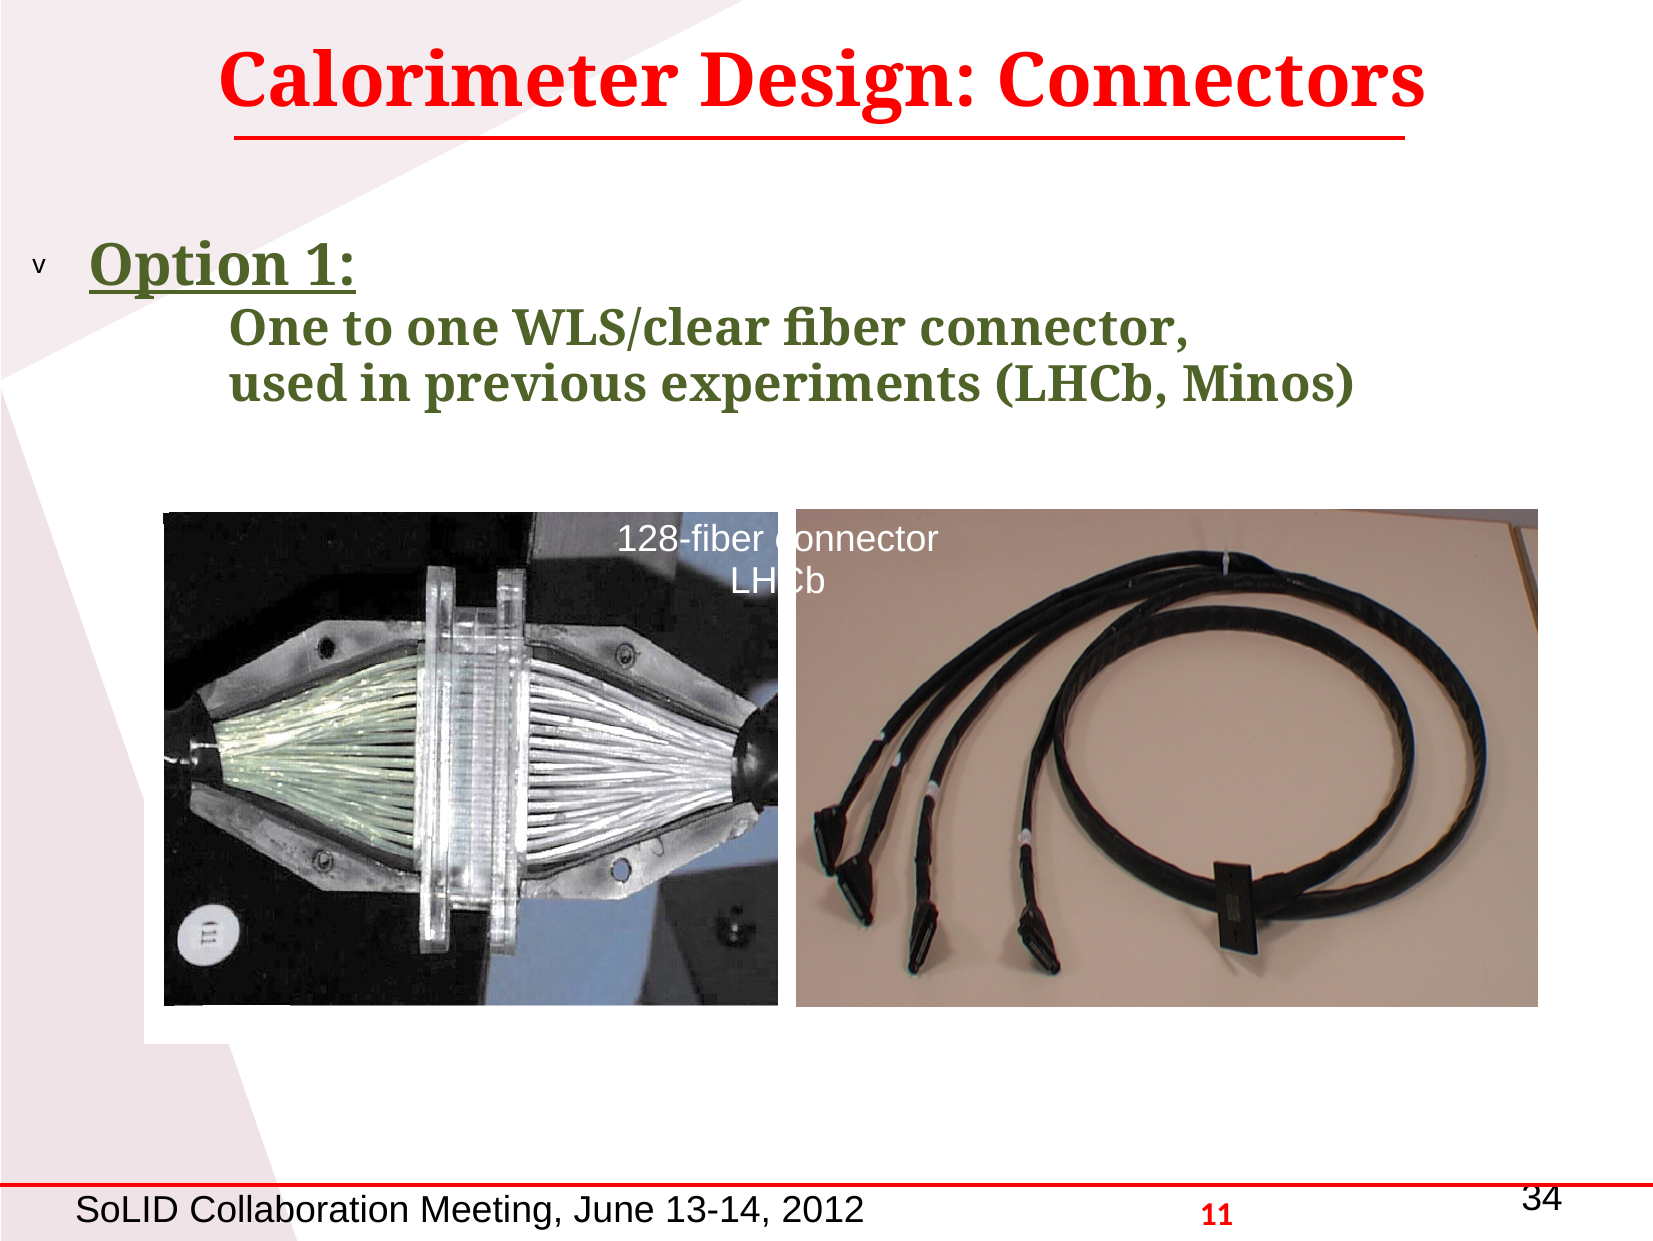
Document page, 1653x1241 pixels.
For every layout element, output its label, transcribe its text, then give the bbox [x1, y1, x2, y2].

text_box Option 1: [148, 258, 160, 281]
text_box 128-fiber connector LHCb [601, 510, 954, 610]
text_box One to one WLS/clear fiber connector, used in previous experiments (LHCb, Minos) [214, 293, 1371, 420]
text_box 11 [1184, 1188, 1571, 1241]
text_box Calorimeter Design: Connectors [202, 32, 1443, 132]
picture [144, 473, 796, 1044]
chart [796, 509, 1538, 1007]
text_box Option 1: [17, 225, 371, 306]
